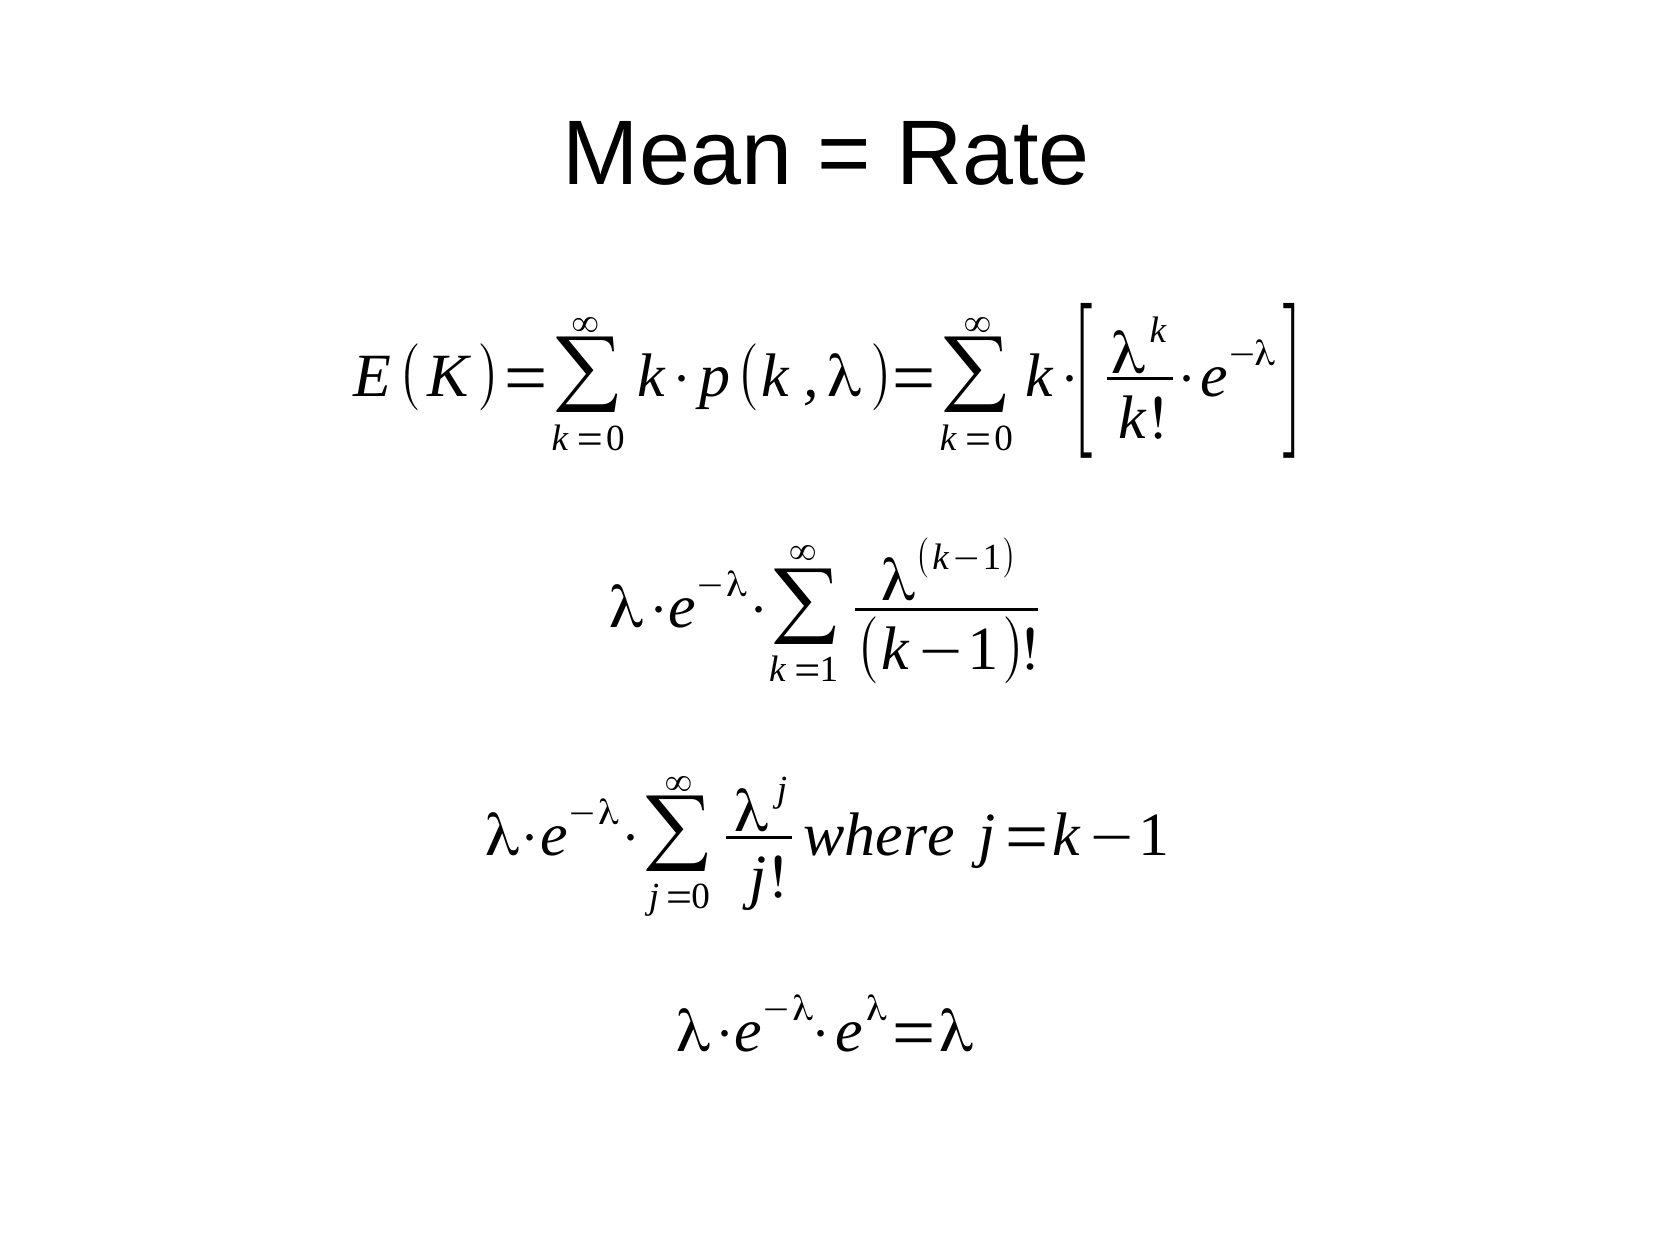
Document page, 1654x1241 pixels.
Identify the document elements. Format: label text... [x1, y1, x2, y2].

chart [334, 300, 1321, 1067]
title Mean = Rate [82, 49, 1571, 257]
